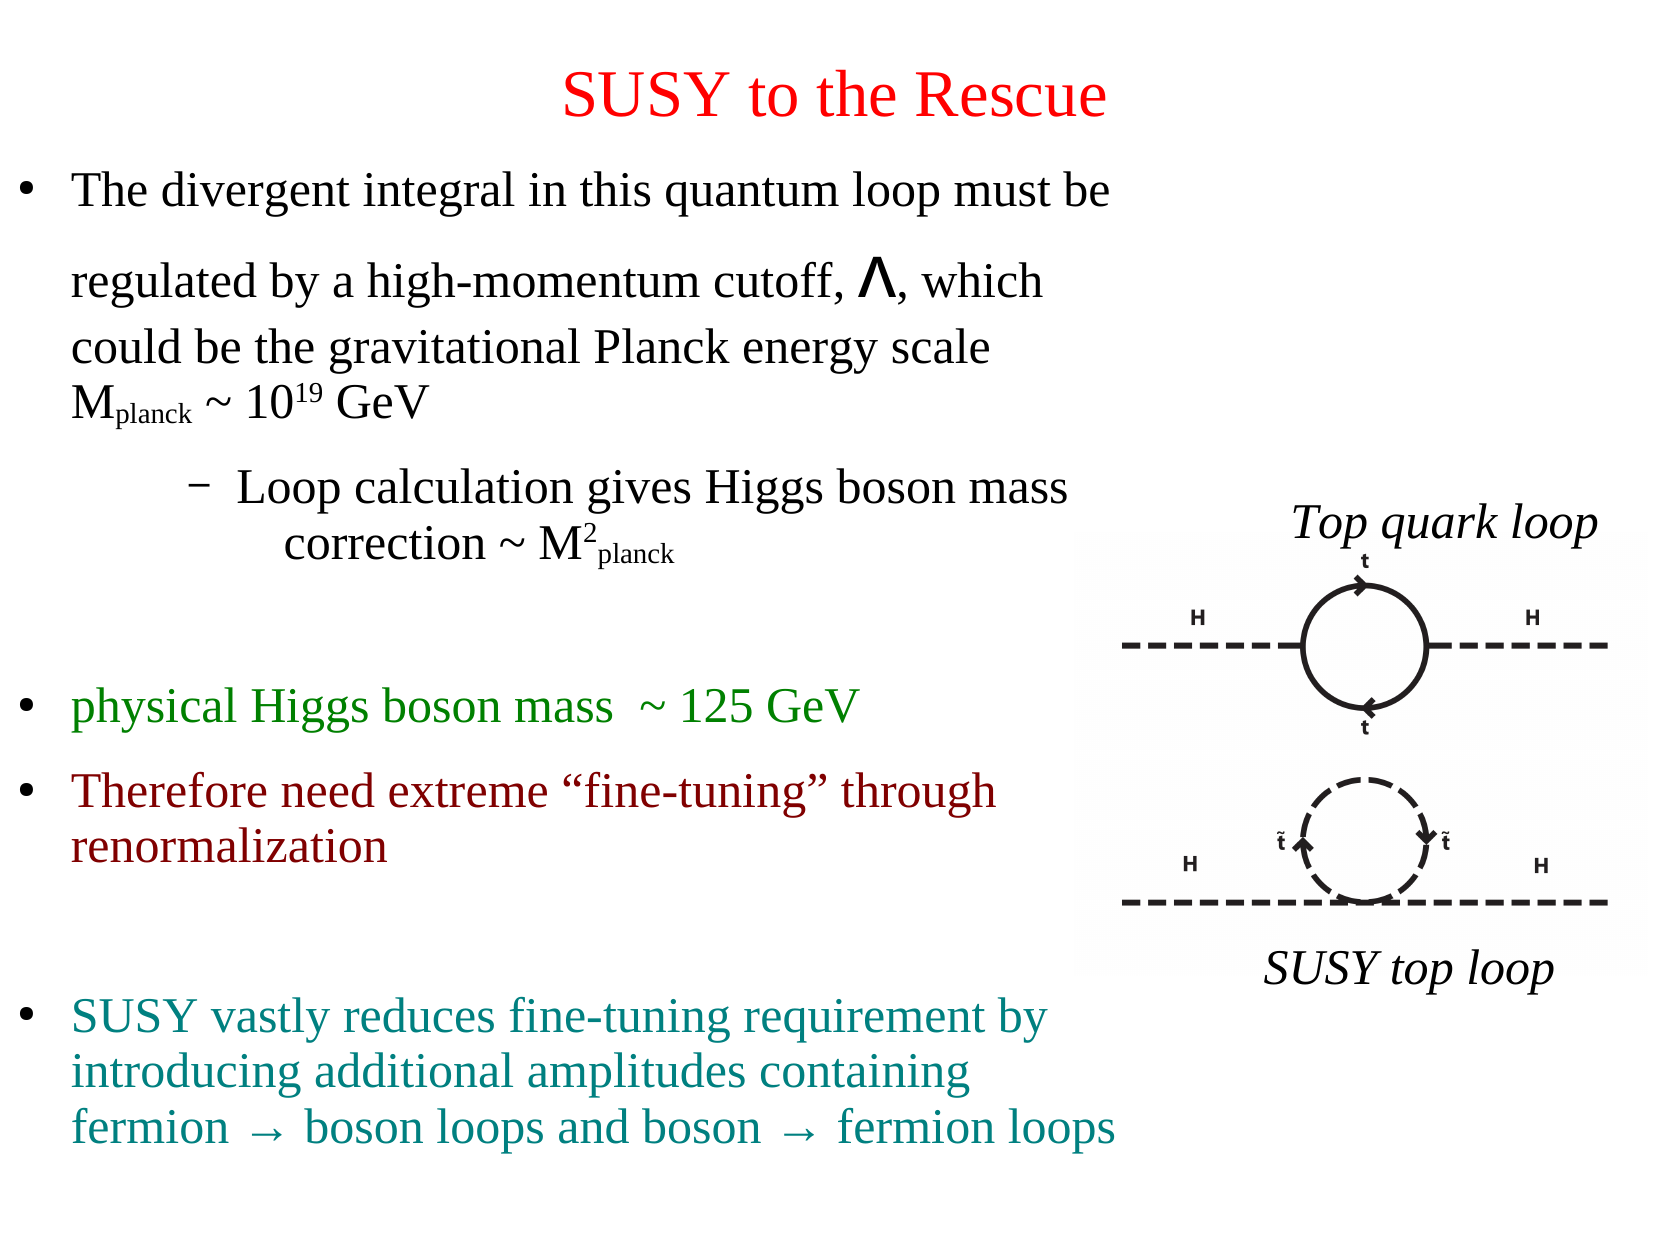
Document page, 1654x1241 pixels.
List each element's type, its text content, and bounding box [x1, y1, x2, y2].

picture [1074, 532, 1648, 976]
title SUSY to the Rescue [128, 0, 1541, 190]
list The divergent integral in this quantum loop must be regulated by a high-momentum cutoff, ʌ, which could be the gravitational Planck energy scale Mplanck ~ 1019 GeV Loop calculation gives Higgs boson mass correction ~ M2planck physical Higgs boson mass ~ 125 GeV Therefore need extreme “fine-tuning” through renormalization SUSY vastly reduces fine-tuning requirement by introducing additional amplitudes containing fermion → boson loops and boson → fermion loops [0, 161, 1124, 1178]
text_box SUSY top loop [1263, 939, 1556, 996]
text_box Top quark loop [1290, 494, 1600, 550]
